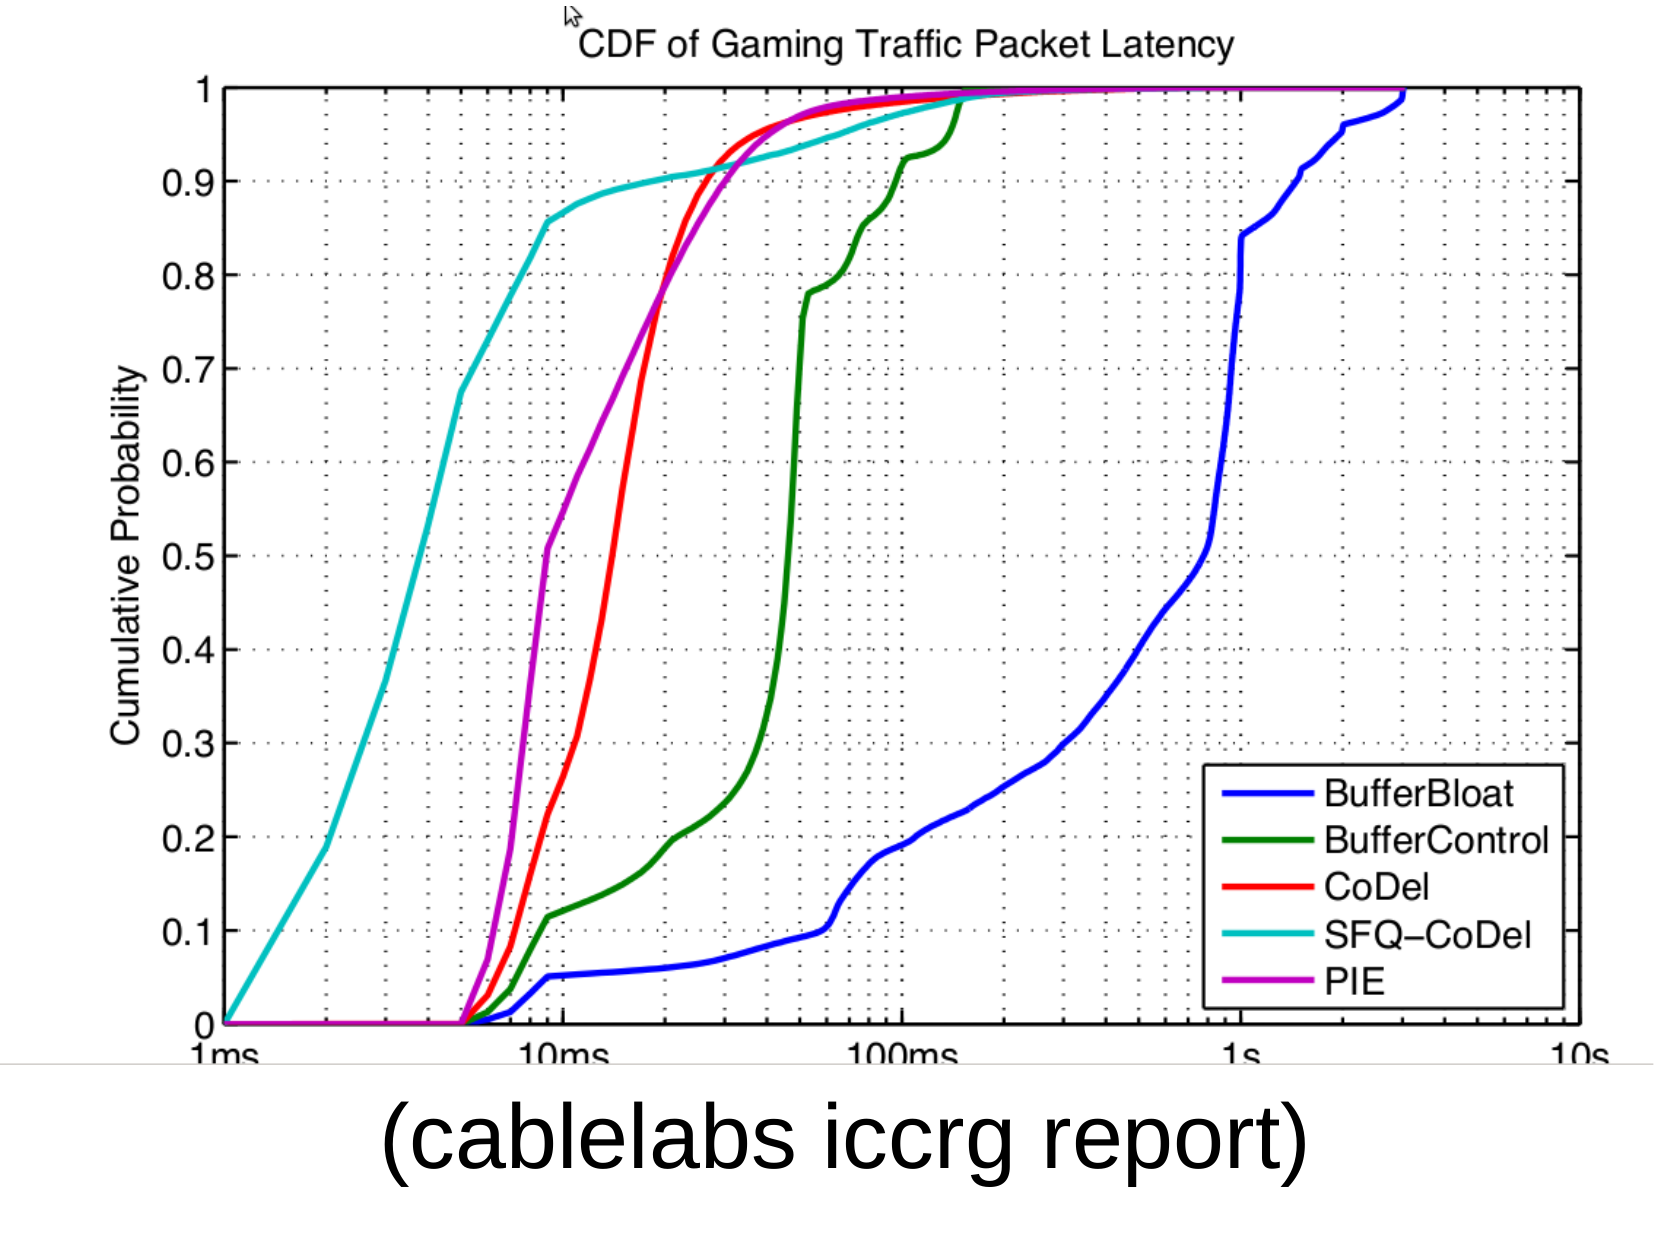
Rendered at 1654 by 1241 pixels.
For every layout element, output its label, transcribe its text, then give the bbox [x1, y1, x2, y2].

title (cablelabs iccrg report) [101, 1066, 1591, 1241]
picture [0, 6, 1654, 1066]
